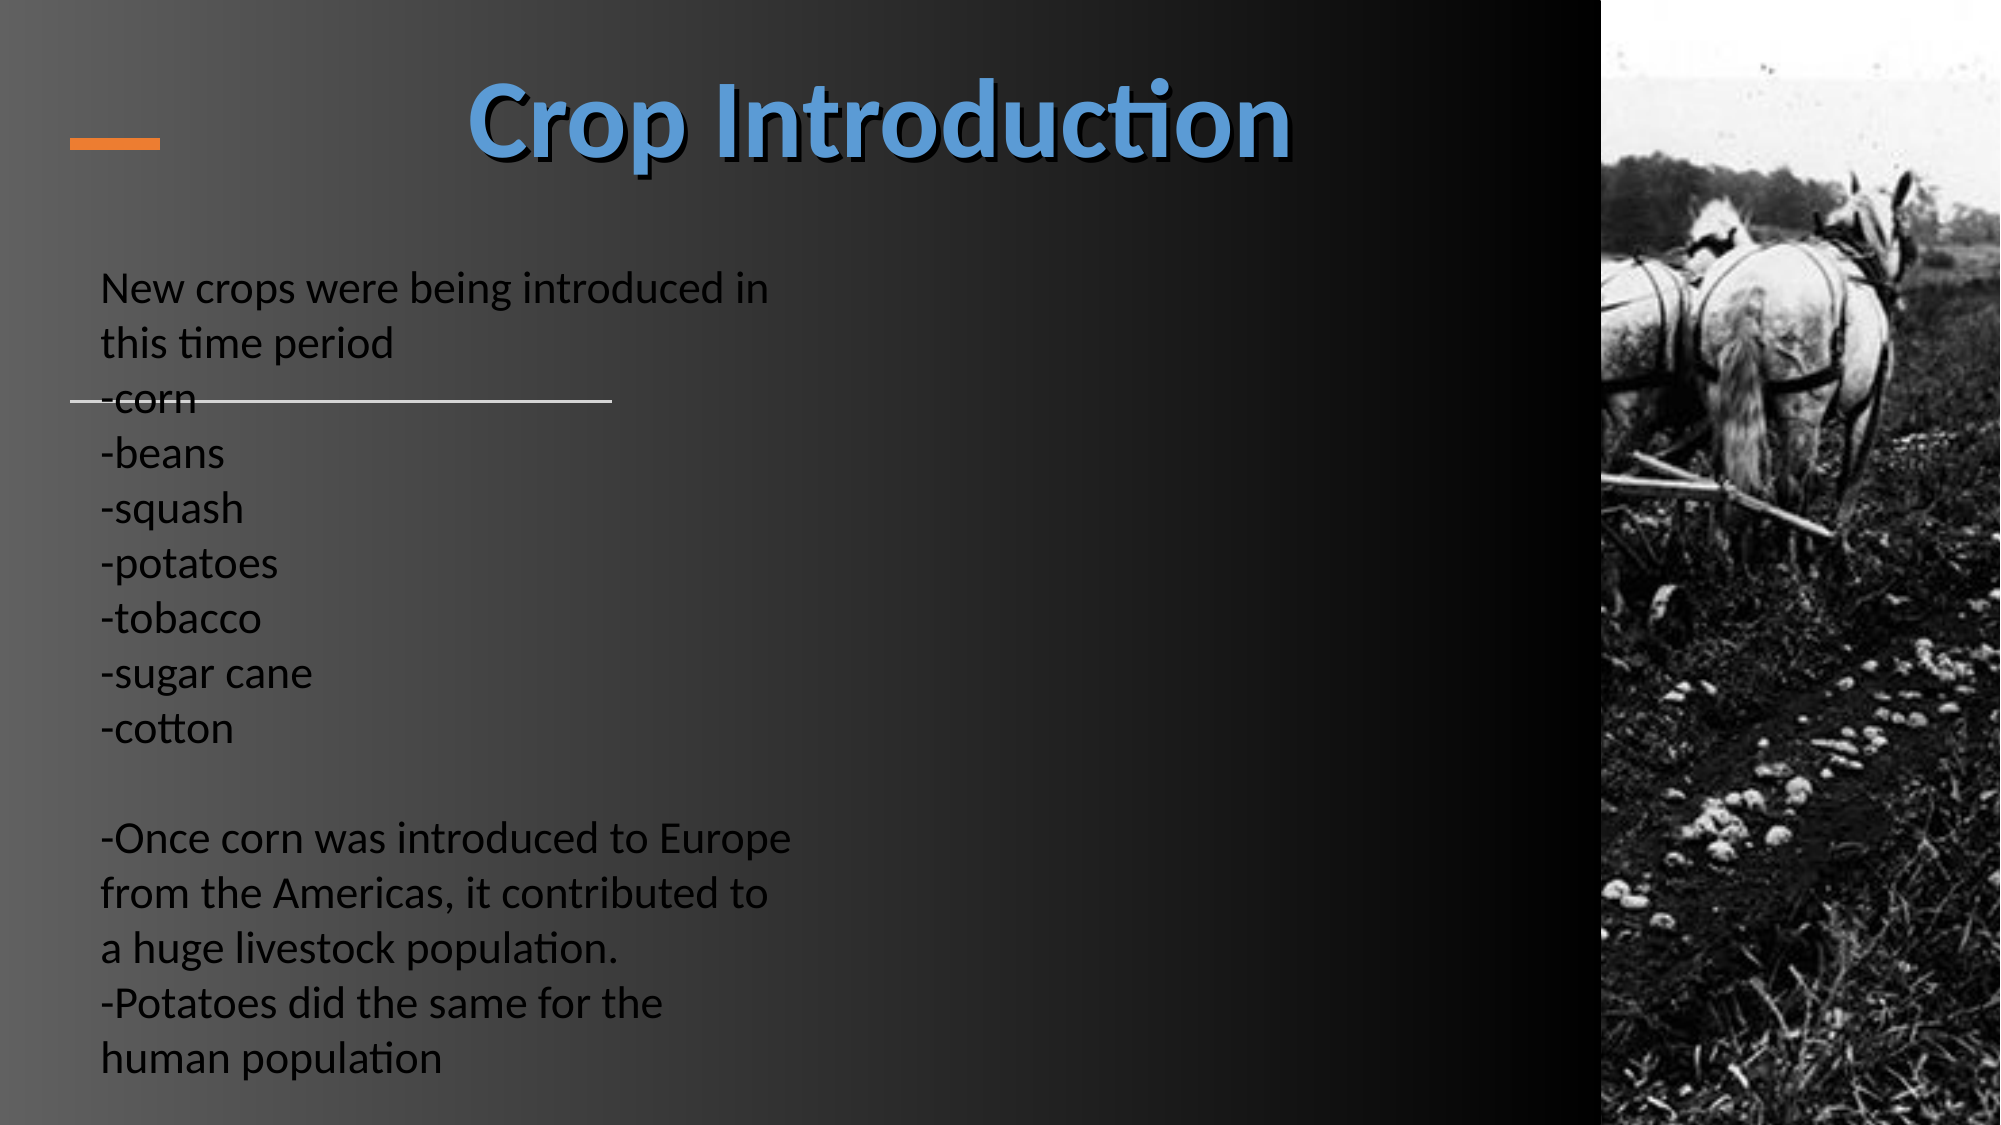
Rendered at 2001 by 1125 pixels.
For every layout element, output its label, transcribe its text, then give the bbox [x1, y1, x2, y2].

text_box [0, 0, 1601, 1125]
text_box New crops were being introduced in this time period -corn -beans -squash -potatoes -tobacco -sugar cane -cotton -Once corn was introduced to Europe from the Americas, it contributed to a huge livestock population. -Potatoes did the same for the human population [85, 249, 812, 1099]
text_box Crop Introduction [454, 38, 1309, 188]
picture [1601, 0, 2000, 1125]
